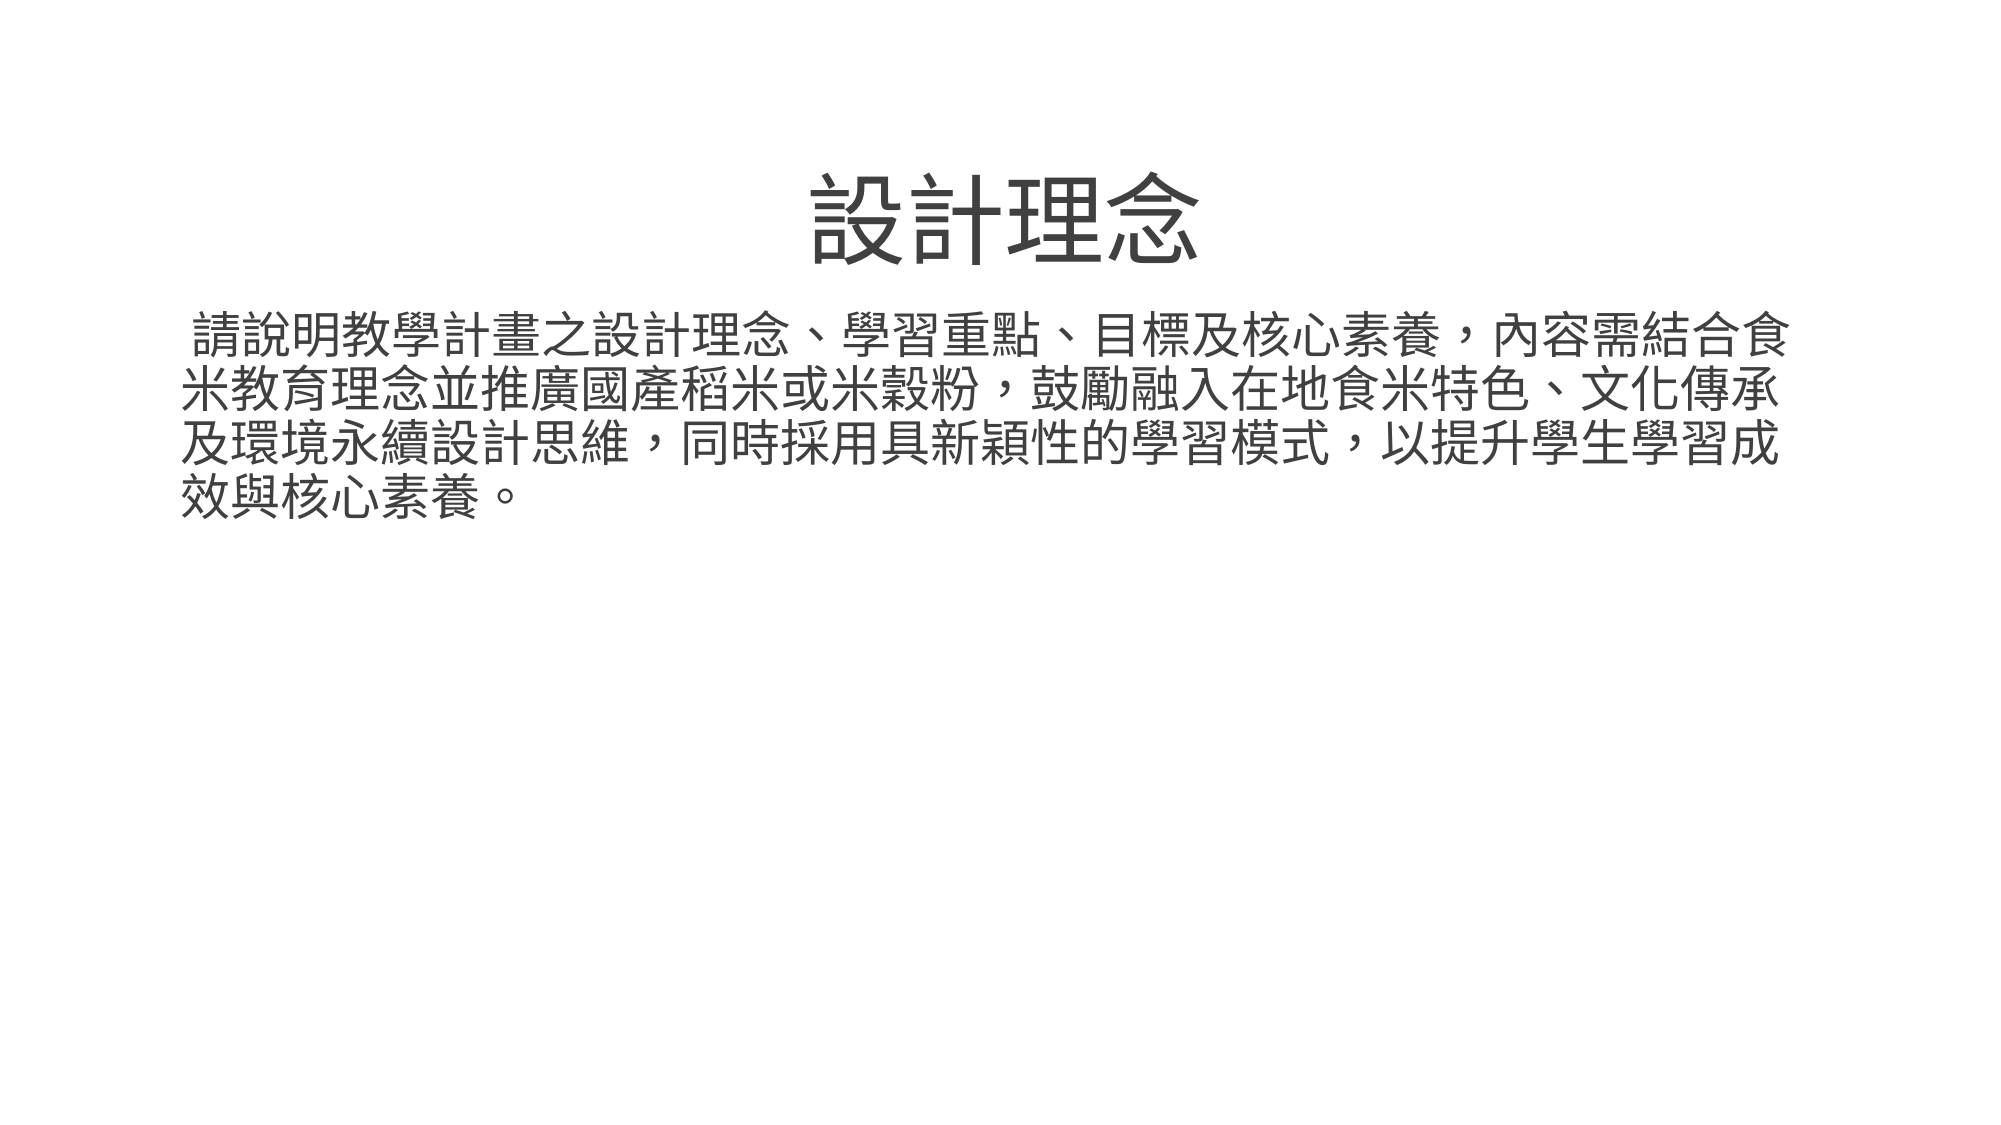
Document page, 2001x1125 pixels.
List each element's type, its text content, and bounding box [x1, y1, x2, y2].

title 設計理念 [180, 47, 1830, 285]
list 請說明教學計畫之設計理念、學習重點、目標及核心素養，內容需結合食米教育理念並推廣國產稻米或米穀粉，鼓勵融入在地食米特色、文化傳承及環境永續設計思維，同時採用具新穎性的學習模式，以提升學生學習成效與核心素養。 [180, 302, 1830, 963]
